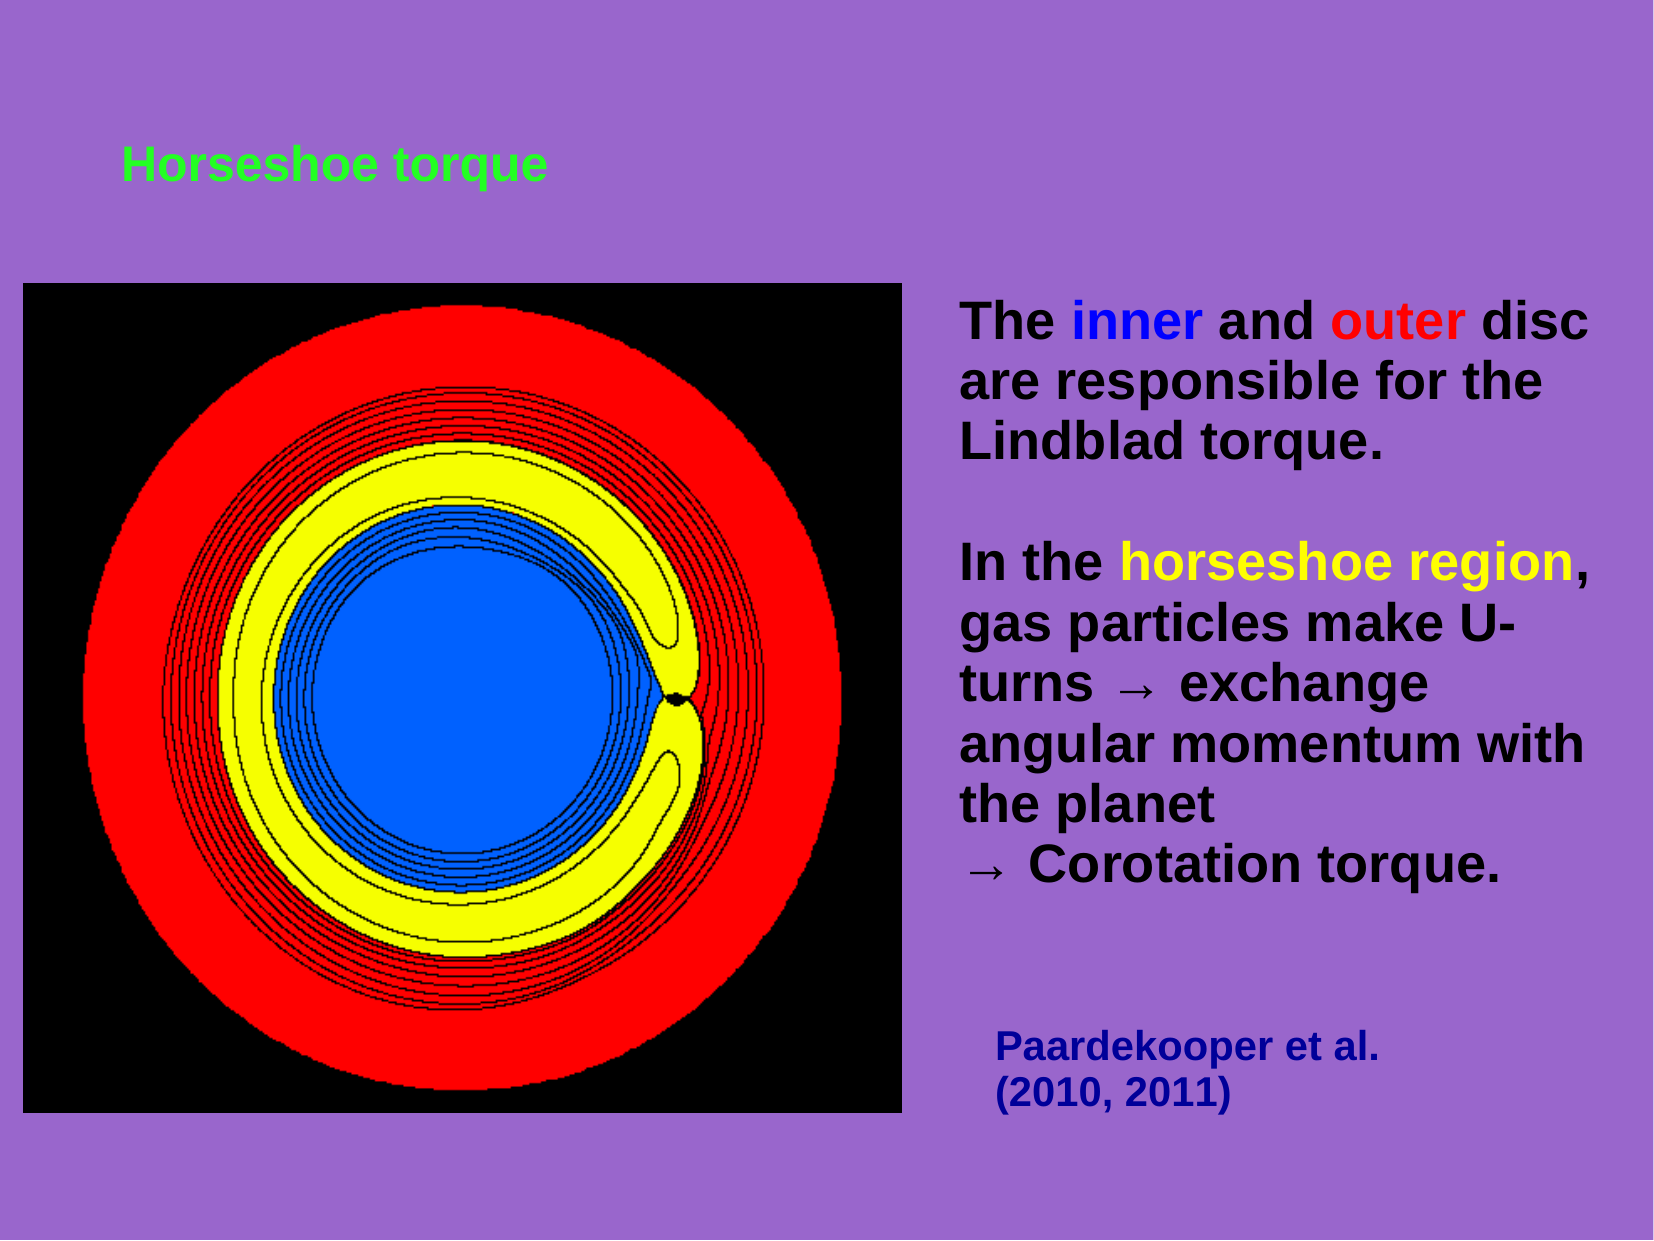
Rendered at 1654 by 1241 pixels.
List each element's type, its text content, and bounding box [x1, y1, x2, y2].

text_box The inner and outer disc are responsible for the Lindblad torque. In the horseshoe region, gas particles make U- turns → exchange angular momentum with the planet → Corotation torque. [944, 283, 1654, 1075]
text_box Paardekooper et al. (2010, 2011) [980, 1015, 1406, 1124]
picture [23, 283, 902, 1113]
text_box Horseshoe torque [106, 129, 1300, 201]
